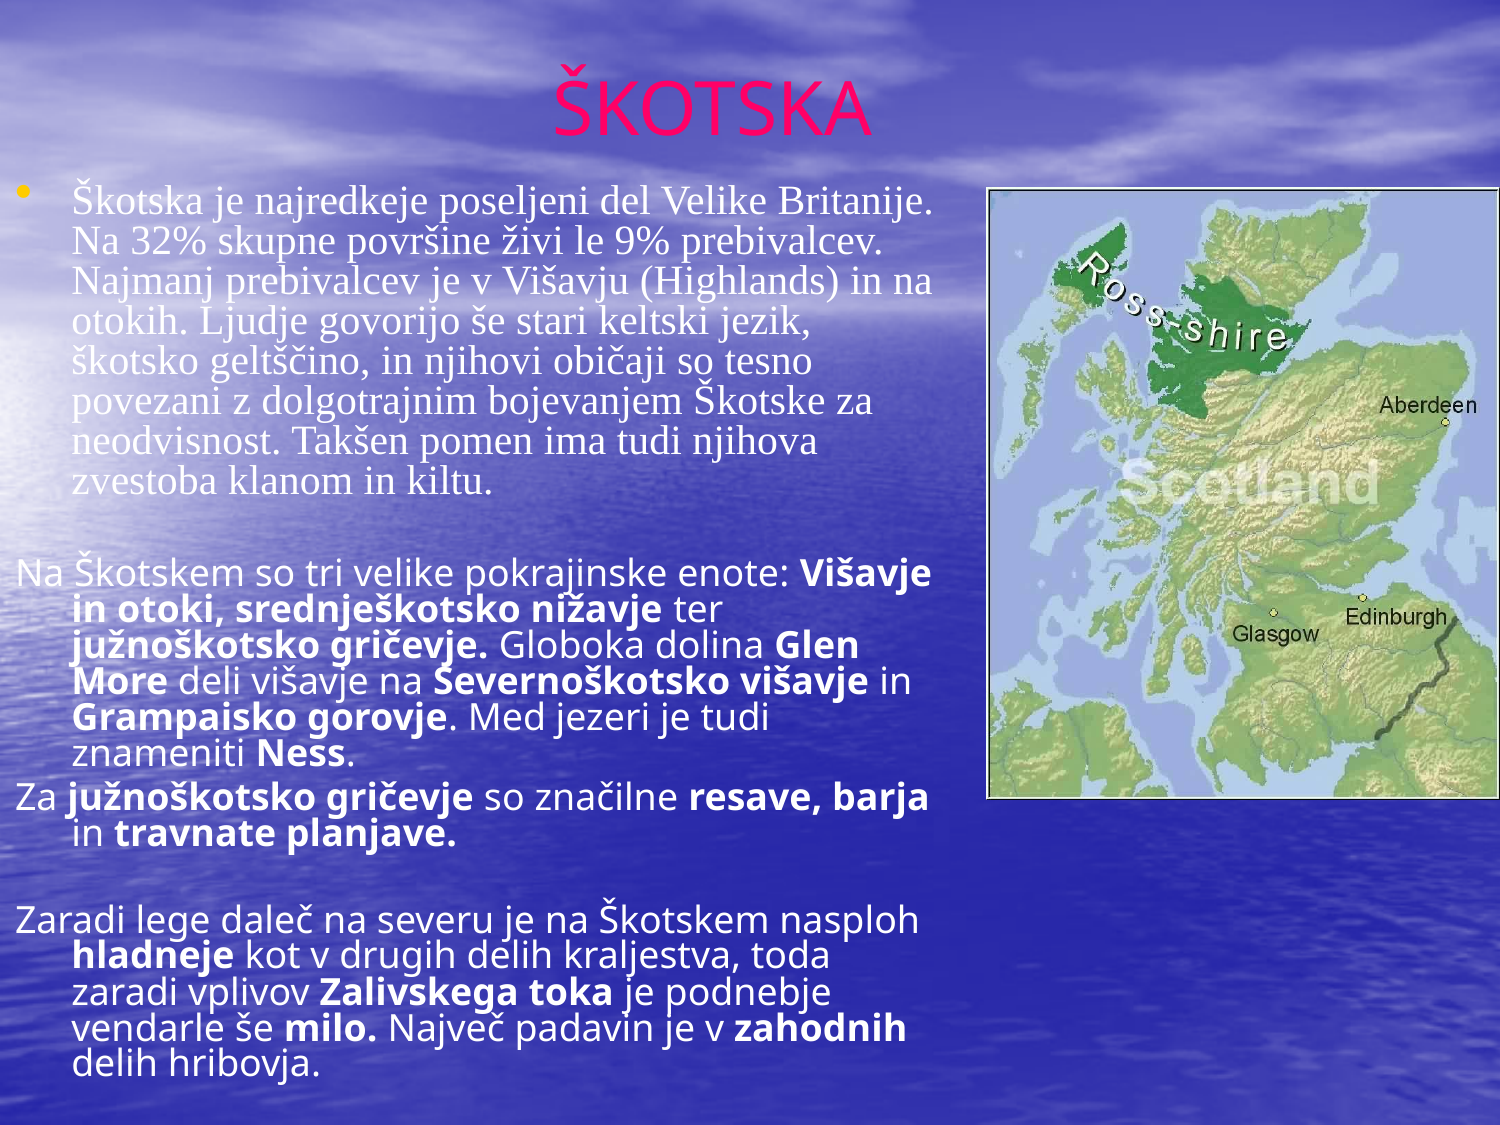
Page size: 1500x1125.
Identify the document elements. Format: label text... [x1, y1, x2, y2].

picture [0, 0, 1500, 1125]
title ŠKOTSKA [0, 47, 1425, 163]
list Škotska je najredkeje poseljeni del Velike Britanije. Na 32% skupne površine živi le 9% prebivalcev. Najmanj prebivalcev je v Višavju (Highlands) in na otokih. Ljudje govorijo še stari keltski jezik, škotsko geltščino, in njihovi običaji so tesno povezani z dolgotrajnim bojevanjem Škotske za neodvisnost. Takšen pomen ima tudi njihova zvestoba klanom in kiltu. Na Škotskem so tri velike pokrajinske enote: Višavje in otoki, srednješkotsko nižavje ter južnoškotsko gričevje. Globoka dolina Glen More deli višavje na Severnoškotsko višavje in Grampaisko gorovje. Med jezeri je tudi znameniti Ness. Za južnoškotsko gričevje so značilne resave, barja in travnate planjave. Zaradi lege daleč na severu je na Škotskem nasploh hladneje kot v drugih delih kraljestva, toda zaradi vplivov Zalivskega toka je podnebje vendarle še milo. Največ padavin je v zahodnih delih hribovja. [0, 174, 963, 1125]
